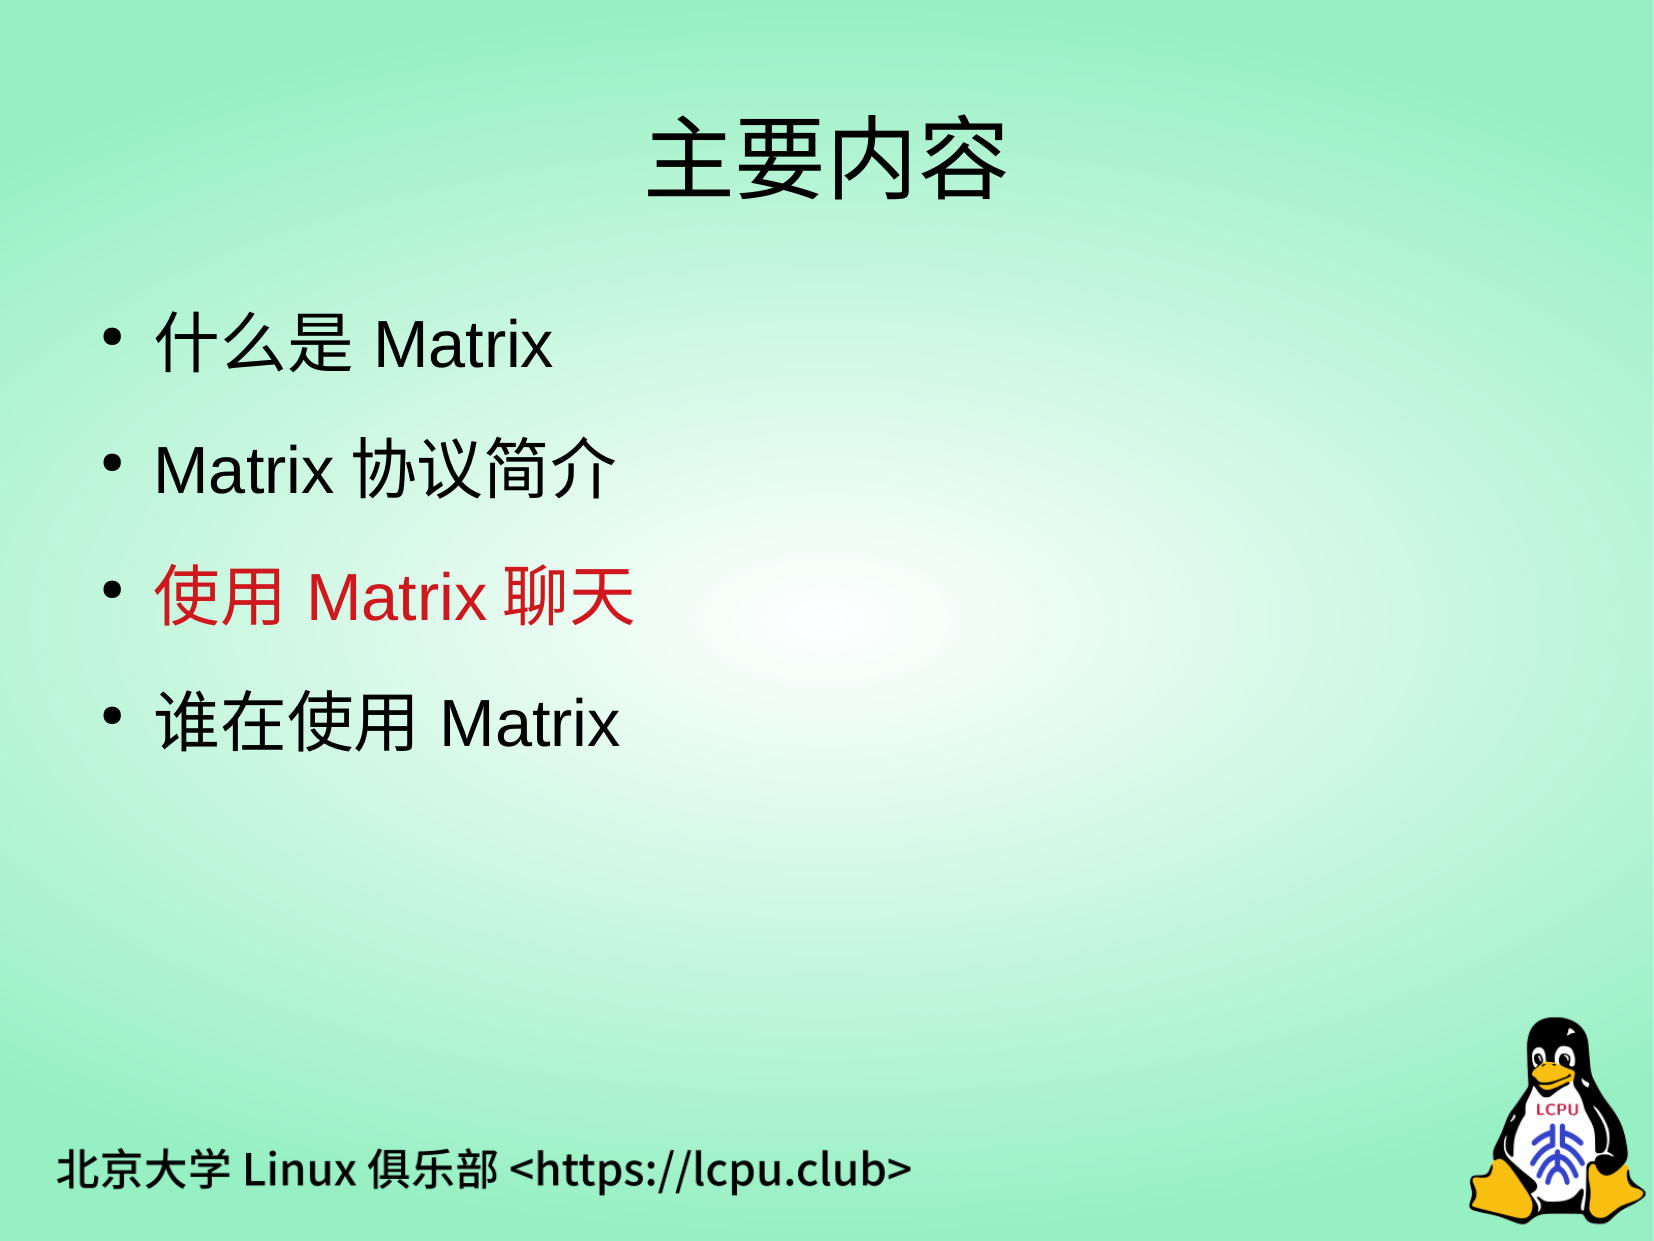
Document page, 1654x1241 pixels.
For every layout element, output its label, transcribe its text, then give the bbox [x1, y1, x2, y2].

picture [0, 0, 1654, 1241]
title 主要内容 [82, 49, 1571, 257]
list 什么是Matrix Matrix协议简介 使用Matrix聊天 谁在使用Matrix [82, 290, 1571, 1010]
